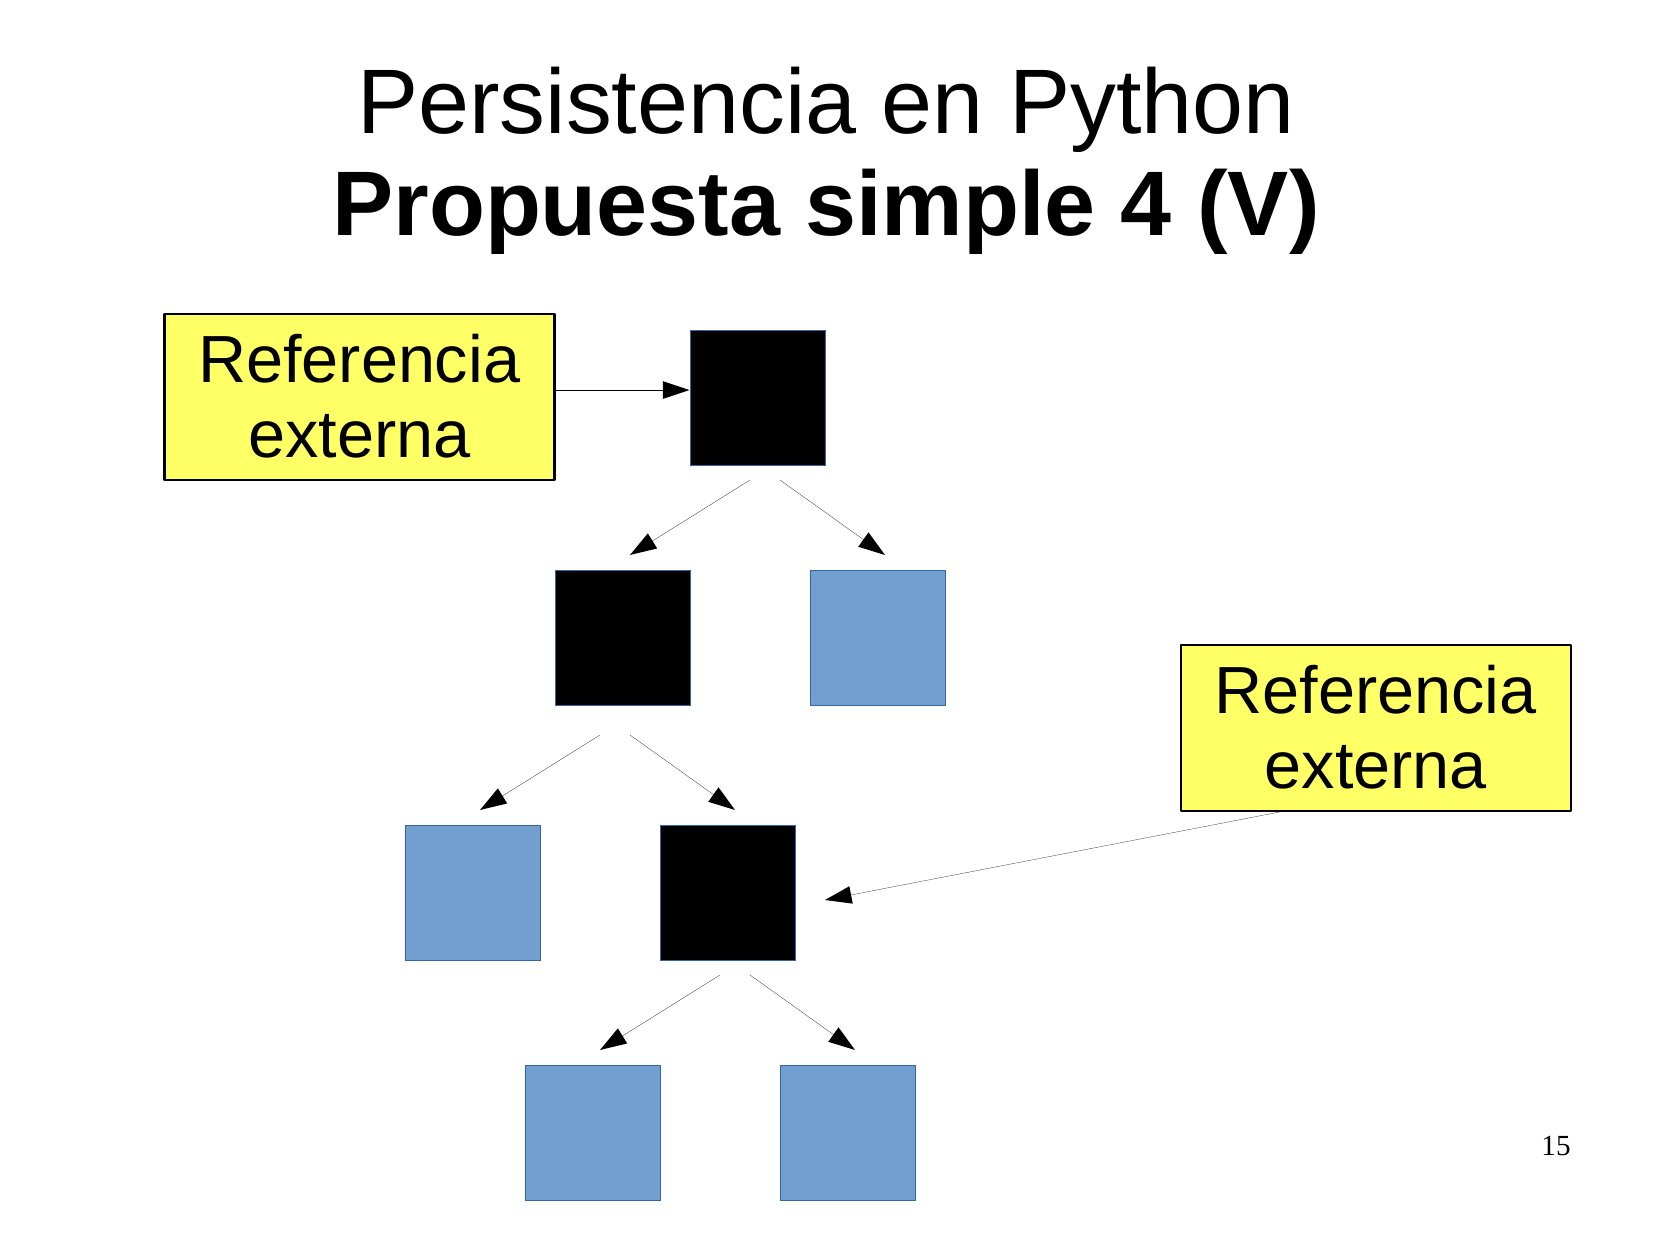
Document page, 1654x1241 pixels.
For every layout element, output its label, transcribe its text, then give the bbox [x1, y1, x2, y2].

text_box [525, 1065, 661, 1201]
text_box [82, 49, 1571, 1010]
text_box [780, 1065, 916, 1201]
text_box Referencia externa [1180, 645, 1571, 812]
text_box Referencia externa [164, 313, 555, 481]
